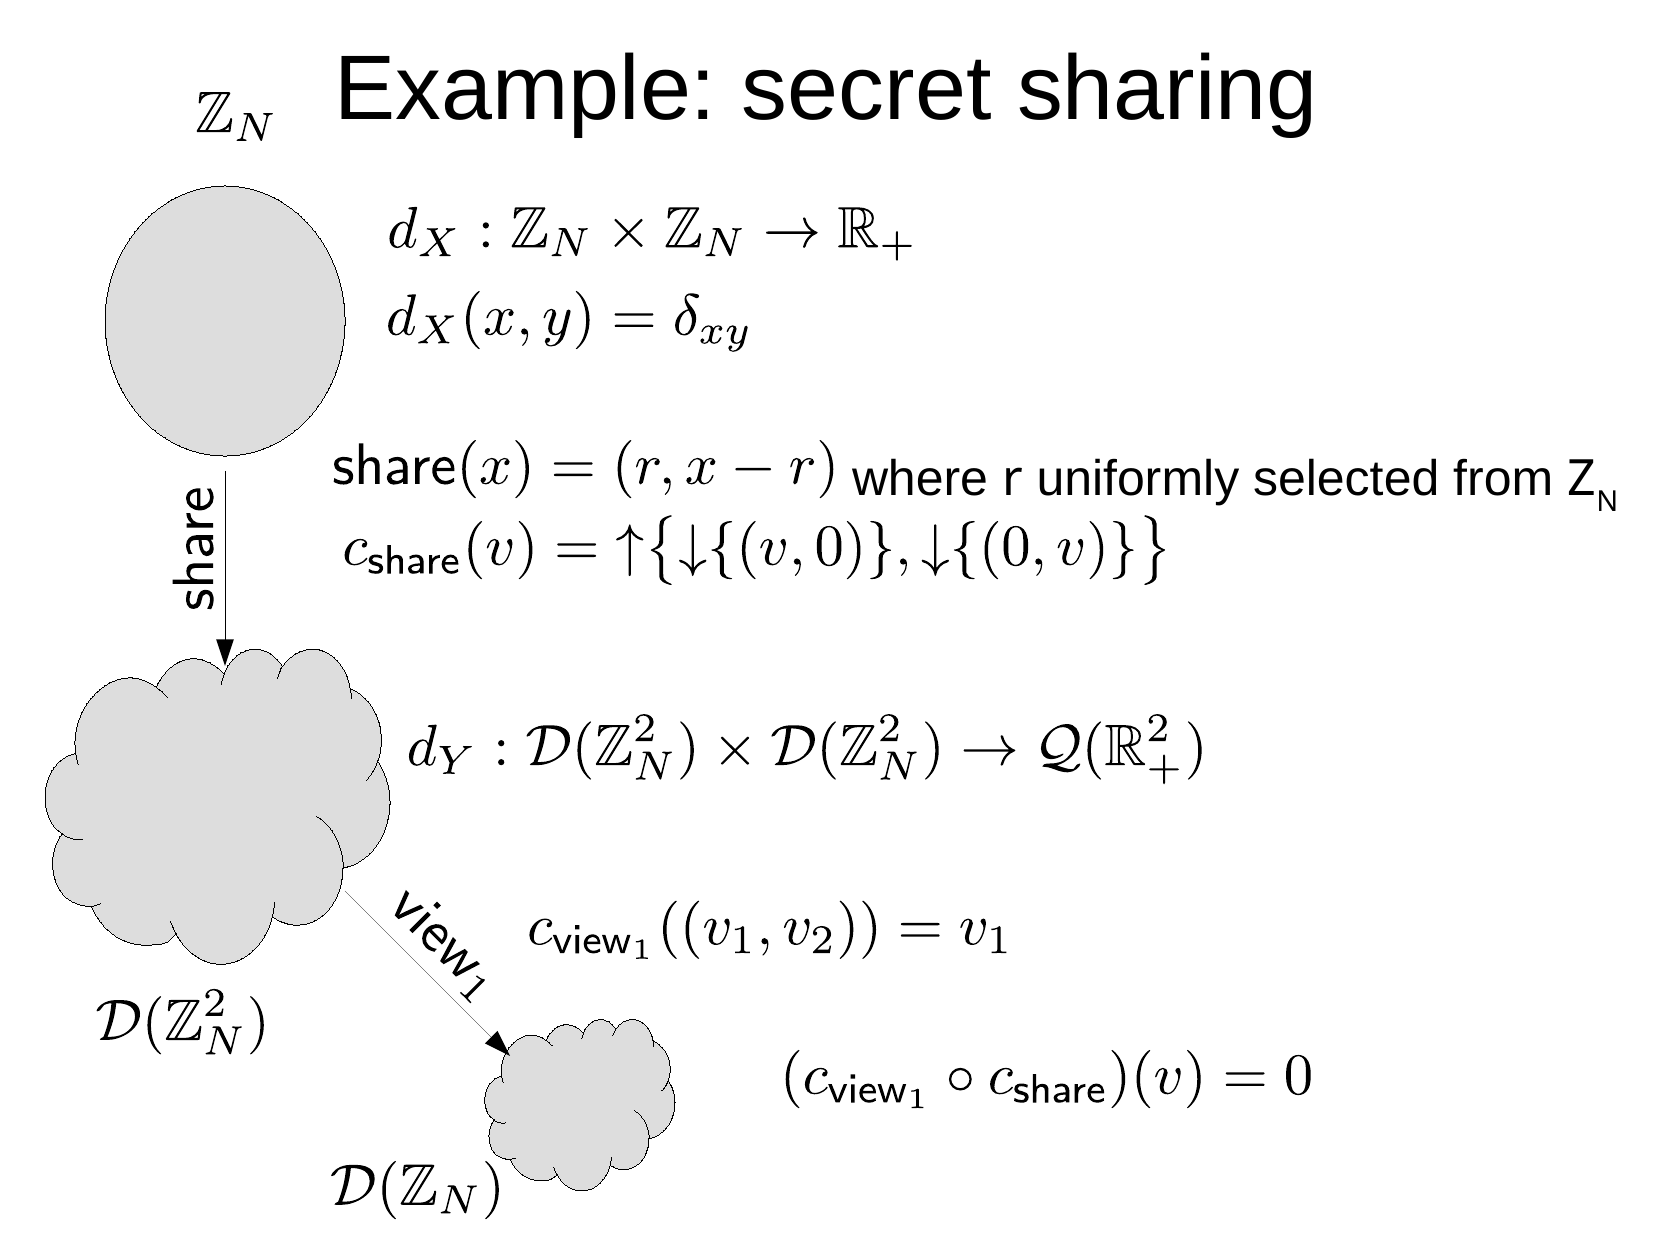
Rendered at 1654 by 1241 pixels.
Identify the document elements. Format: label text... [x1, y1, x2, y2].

text_box [45, 649, 391, 965]
text_box [332, 440, 837, 499]
text_box [779, 1049, 1314, 1109]
text_box [342, 515, 1172, 586]
text_box [105, 185, 346, 457]
text_box [406, 714, 1208, 785]
text_box [387, 206, 916, 261]
text_box where r uniformly selected from ZN [837, 434, 1648, 577]
text_box [330, 1019, 676, 1220]
text_box [172, 486, 214, 611]
text_box [380, 879, 508, 1006]
text_box [385, 290, 751, 352]
text_box [195, 92, 276, 141]
text_box [95, 988, 270, 1055]
title Example: secret sharing [82, 0, 1571, 192]
text_box [527, 900, 1011, 959]
